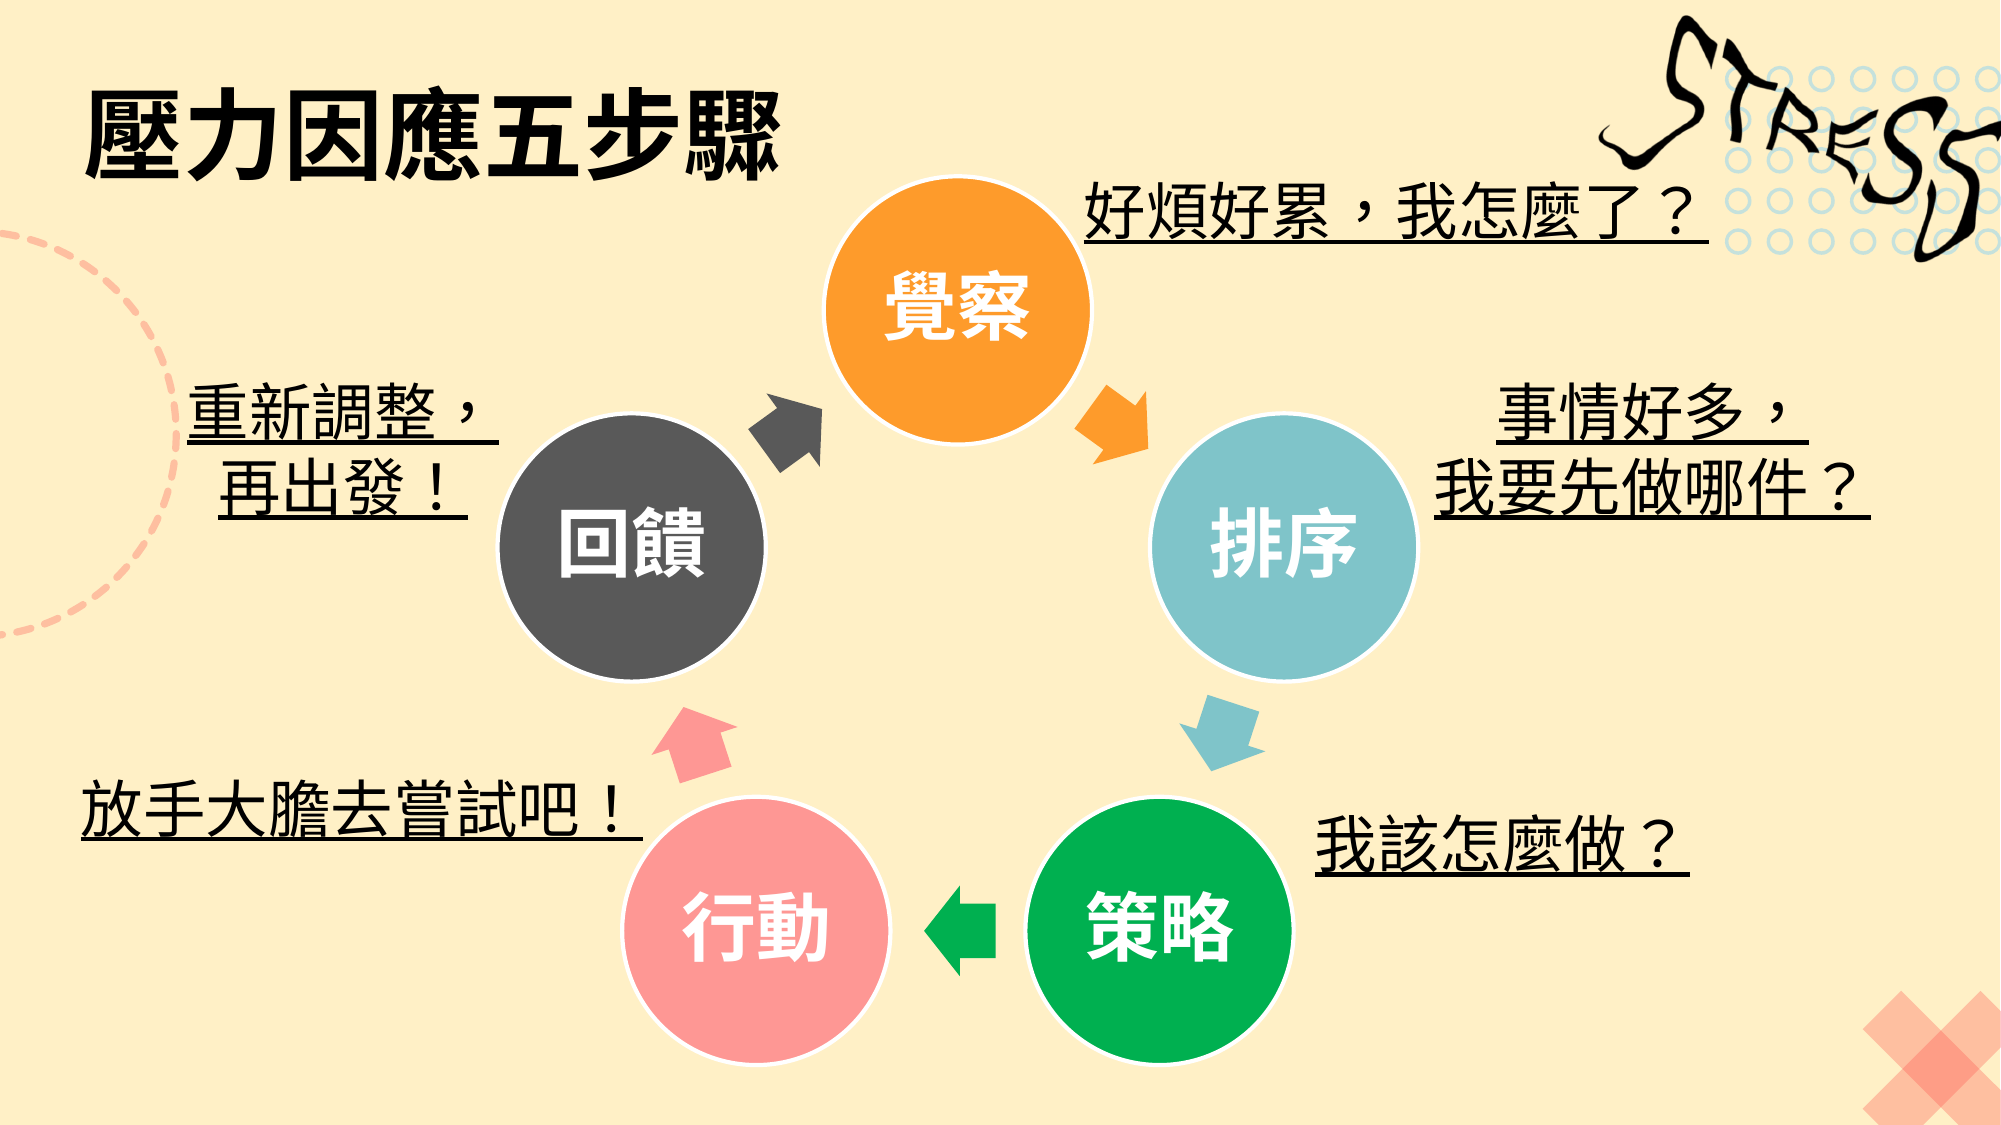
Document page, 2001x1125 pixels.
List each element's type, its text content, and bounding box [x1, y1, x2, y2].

text_box 重新調整， 再出發！ [52, 365, 635, 533]
text_box 回饋 [497, 413, 766, 682]
text_box 行動 [622, 796, 891, 1066]
text_box 回饋 [571, 533, 616, 565]
text_box [1074, 384, 1149, 465]
text_box 壓力因應五步驟 [68, 65, 1608, 191]
text_box 回饋 [646, 517, 656, 521]
text_box [1179, 694, 1266, 772]
picture [1582, 0, 2000, 279]
text_box 覺察 [823, 191, 1093, 445]
text_box 放手大膽去嘗試吧！ [17, 762, 707, 854]
text_box 策略 [1025, 796, 1294, 1066]
text_box 我該怎麼做？ [1157, 798, 1848, 889]
text_box [924, 885, 996, 977]
text_box 排序 [1149, 413, 1419, 682]
text_box 回饋 [586, 536, 600, 549]
text_box 事情好多， 我要先做哪件？ [1307, 365, 1998, 533]
text_box [651, 707, 738, 775]
text_box 好煩好累，我怎麼了？ [1051, 164, 1741, 256]
text_box [748, 393, 823, 474]
